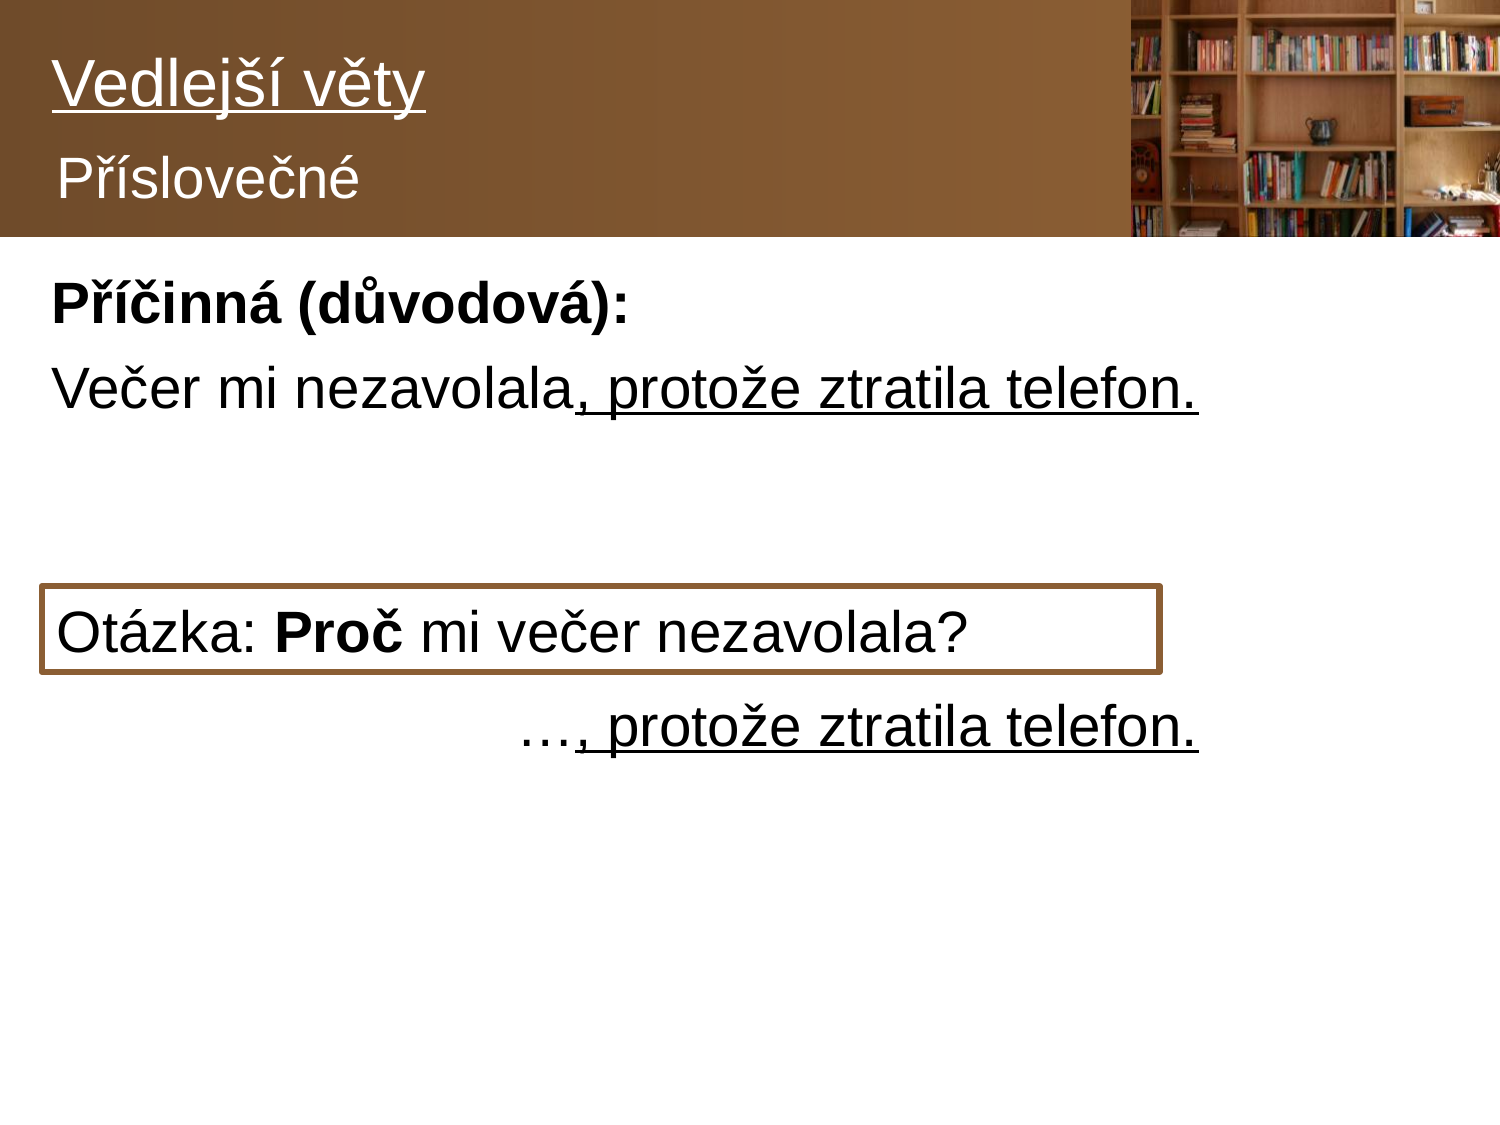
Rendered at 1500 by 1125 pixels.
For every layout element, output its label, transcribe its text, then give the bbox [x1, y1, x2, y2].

text_box Otázka: Proč mi večer nezavolala? [41, 586, 1160, 672]
text_box Příslovečné [41, 132, 1128, 219]
text_box Příčinná (důvodová): Večer mi nezavolala, protože ztratila telefon. …, protože ztratila telefon. [36, 257, 1387, 1001]
text_box Vedlejší věty [36, 3, 1160, 155]
